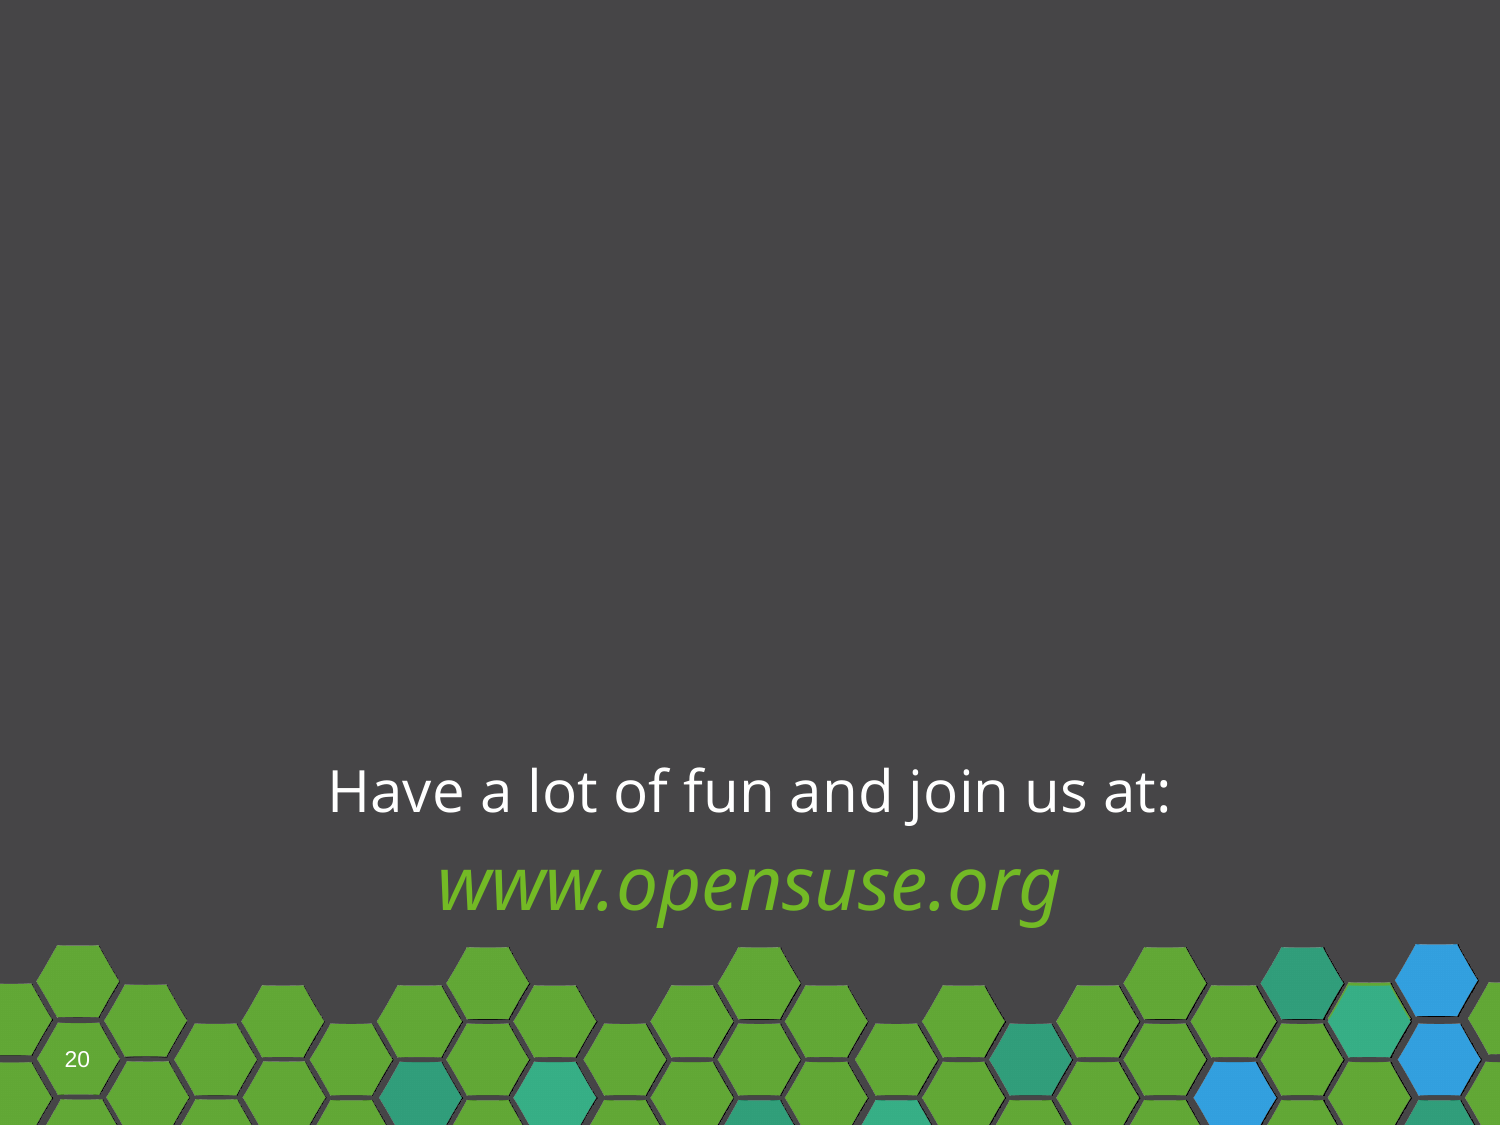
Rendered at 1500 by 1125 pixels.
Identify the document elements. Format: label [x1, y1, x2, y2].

picture [0, 944, 1500, 1125]
